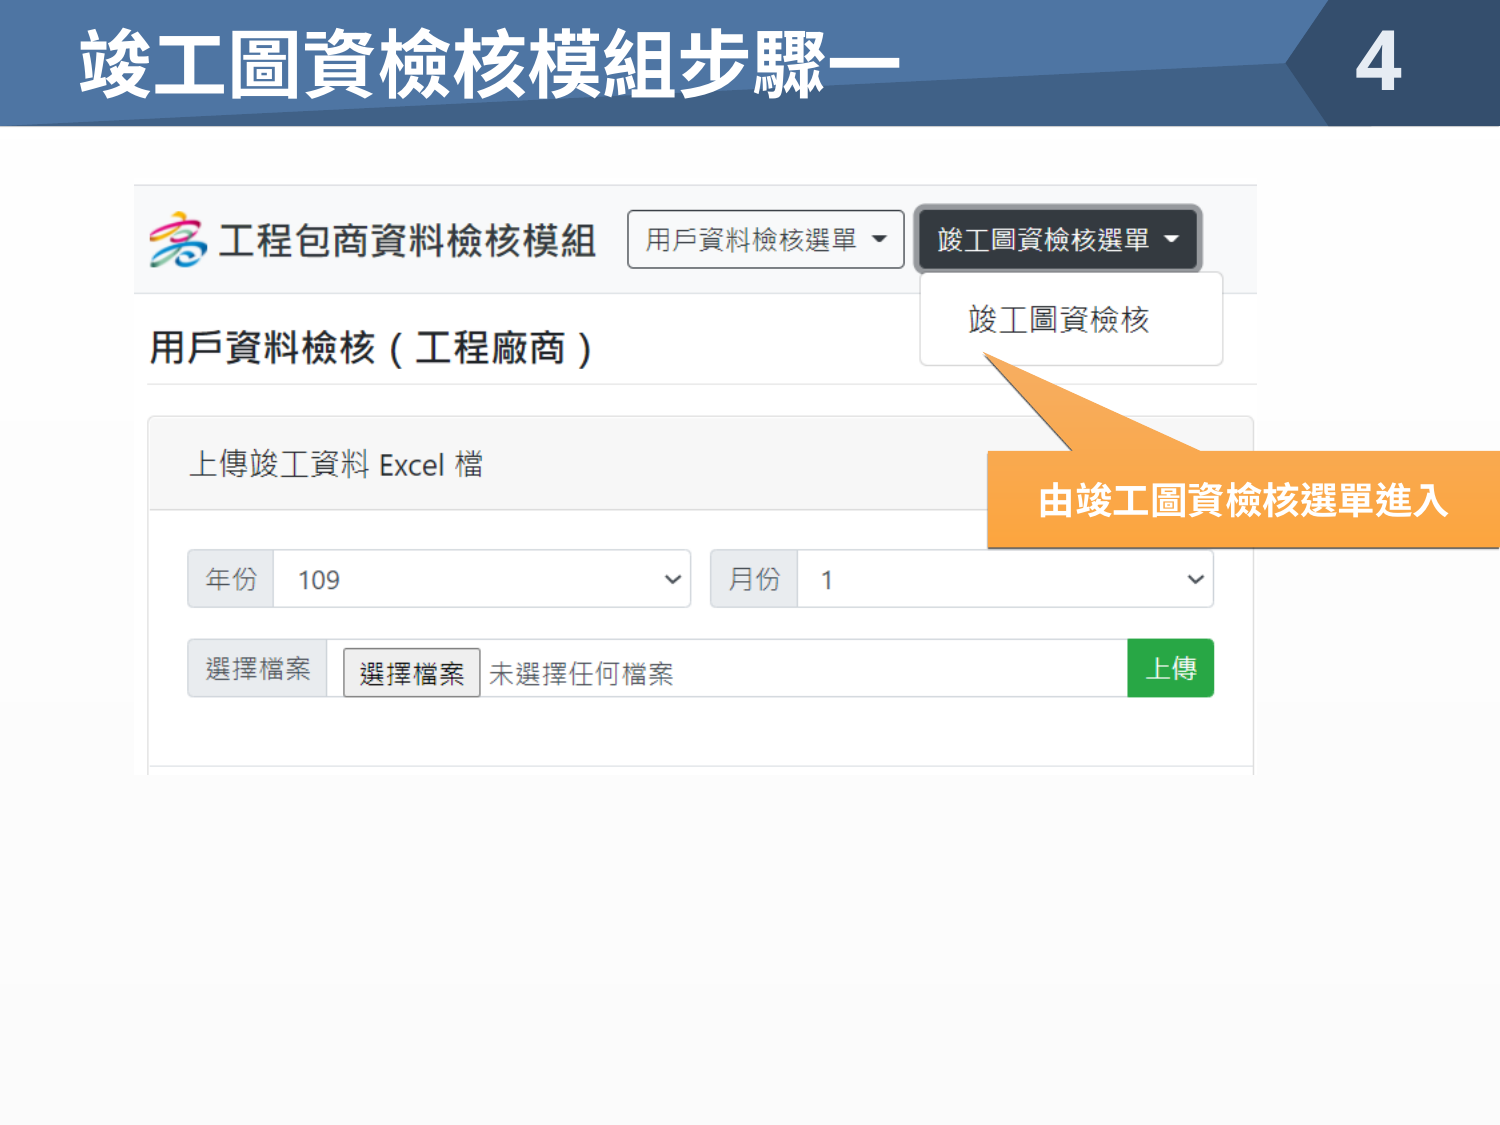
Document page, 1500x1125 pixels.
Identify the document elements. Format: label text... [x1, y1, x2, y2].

text_box 4 [1340, 0, 1500, 116]
text_box 由竣工圖資檢核選單進入 [982, 351, 1500, 548]
picture [134, 178, 1257, 775]
text_box 竣工圖資檢核模組步驟一 [62, 9, 1282, 116]
